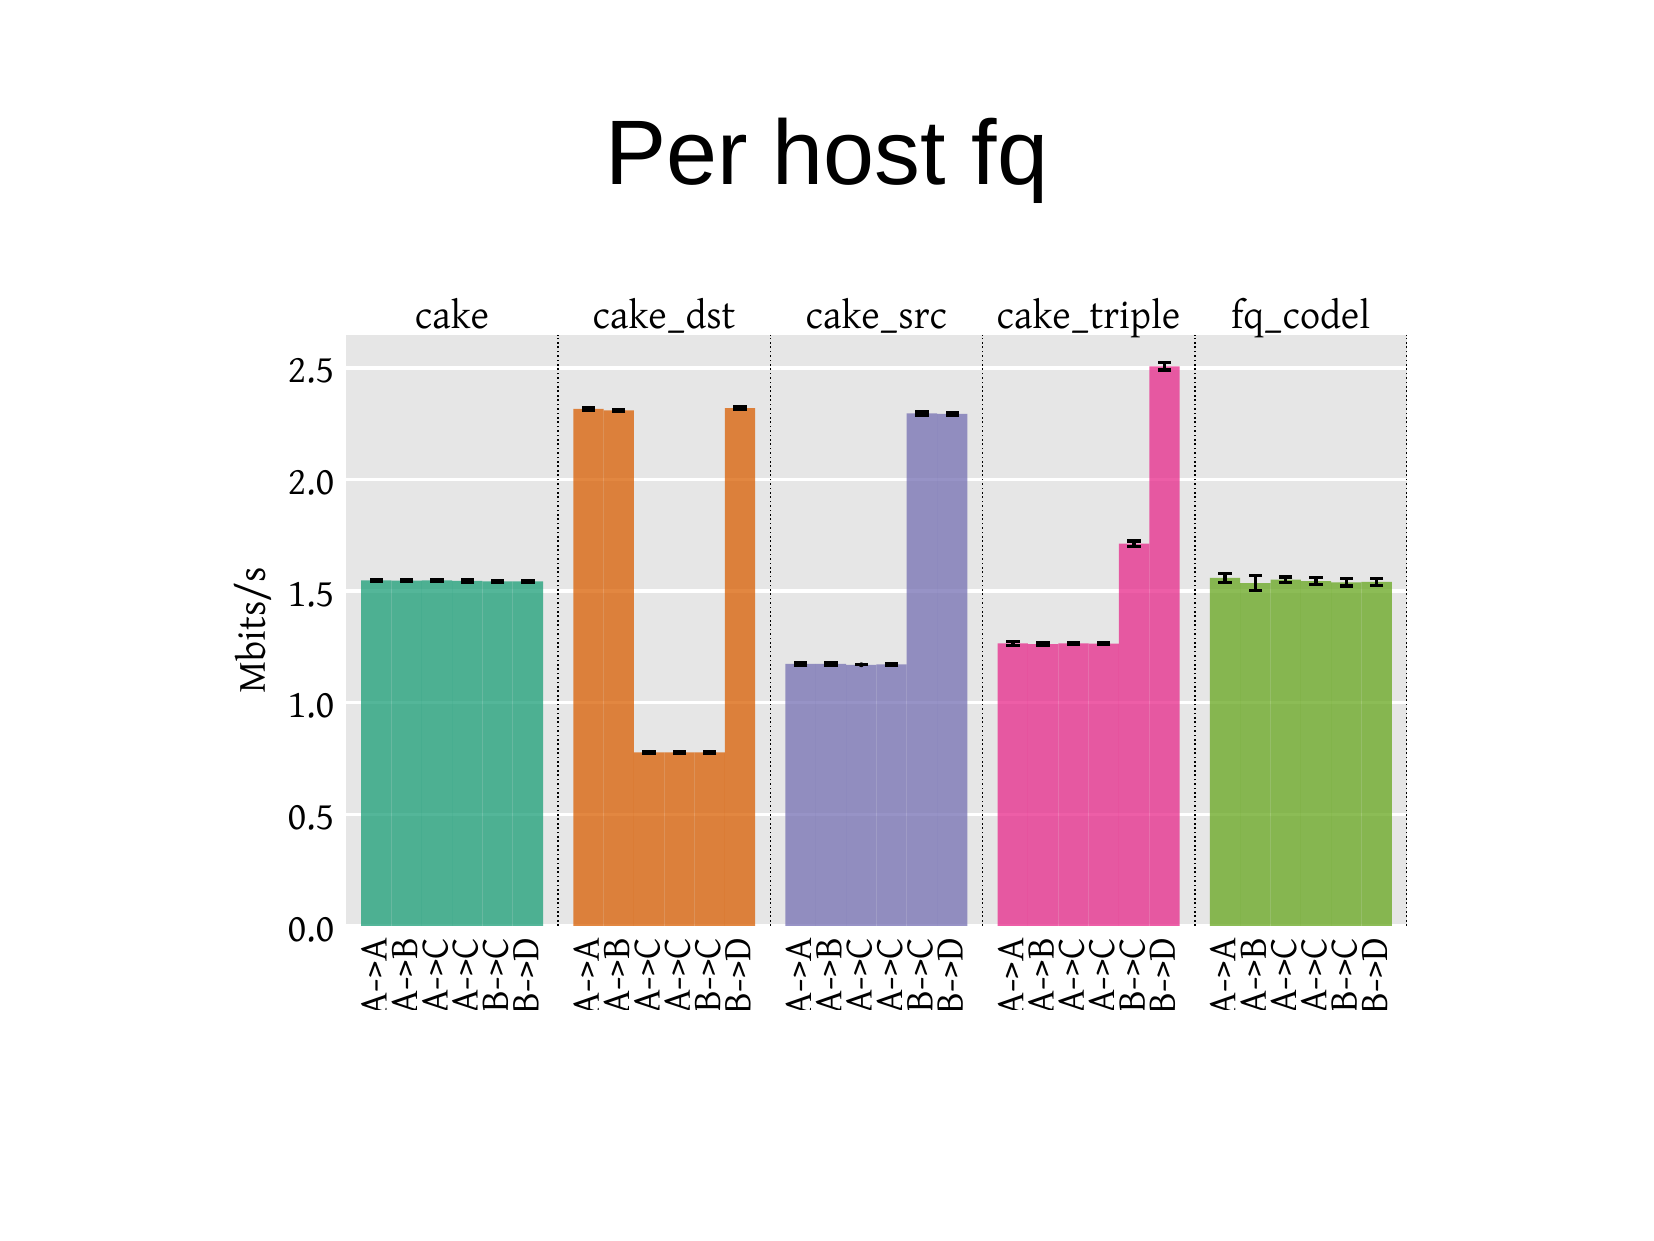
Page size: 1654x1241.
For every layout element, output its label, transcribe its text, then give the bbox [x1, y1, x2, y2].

title Per host fq [82, 49, 1571, 257]
picture [227, 290, 1427, 1010]
